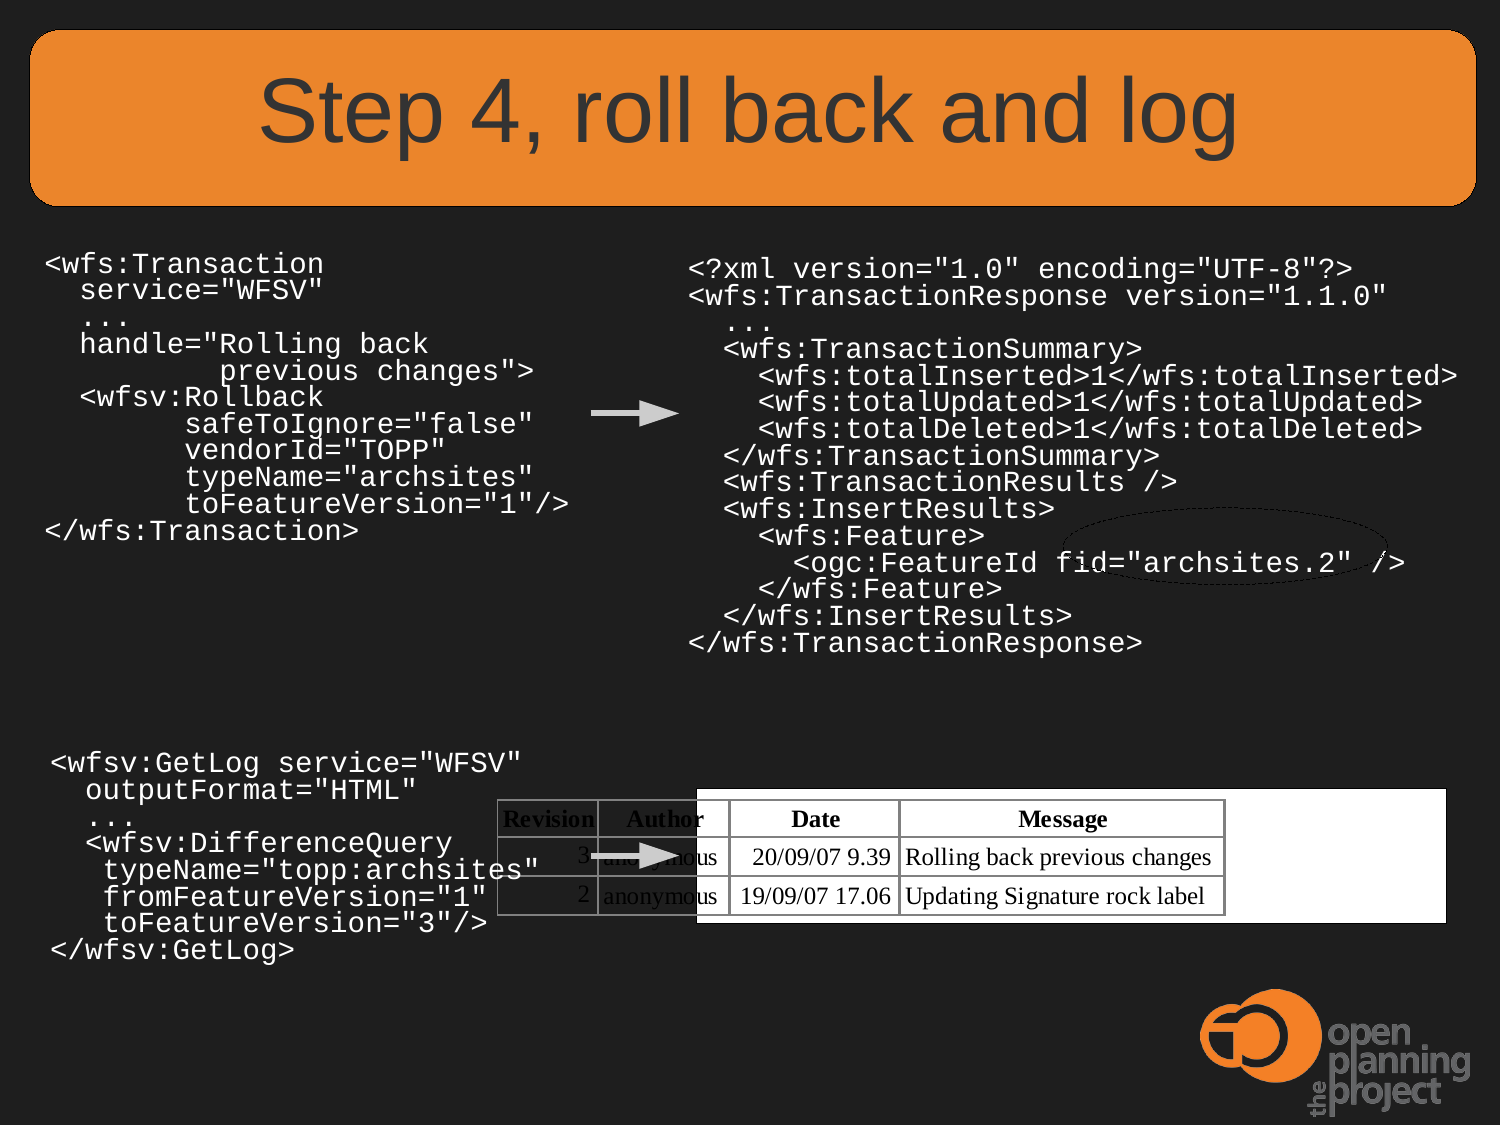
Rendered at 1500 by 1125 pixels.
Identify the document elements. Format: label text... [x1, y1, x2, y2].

title Step 4, roll back and log [74, 28, 1425, 207]
picture [1200, 989, 1470, 1117]
text_box <wfs:Transaction service="WFSV" ... handle="Rolling back previous changes"> <wfsv:Rollback safeToIgnore="false" vendorId="TOPP" typeName="archsites" toFeatureVersion="1"/> </wfs:Transaction> [29, 244, 639, 544]
text_box <?xml version="1.0" encoding="UTF-8"?> <wfs:TransactionResponse version="1.1.0" ... <wfs:TransactionSummary> <wfs:totalInserted>1</wfs:totalInserted> <wfs:totalUpdated>1</wfs:totalUpdated> <wfs:totalDeleted>1</wfs:totalDeleted> </wfs:TransactionSummary> <wfs:TransactionResults /> <wfs:InsertResults> <wfs:Feature> <ogc:FeatureId fid="archsites.2" /> </wfs:Feature> </wfs:InsertResults> </wfs:TransactionResponse> [673, 249, 1500, 650]
text_box [696, 788, 1447, 798]
chart [497, 798, 1500, 976]
text_box <wfsv:GetLog service="WFSV" outputFormat="HTML" ... <wfsv:DifferenceQuery typeName="topp:archsites" fromFeatureVersion="1" toFeatureVersion="3"/> </wfsv:GetLog> [35, 744, 656, 968]
